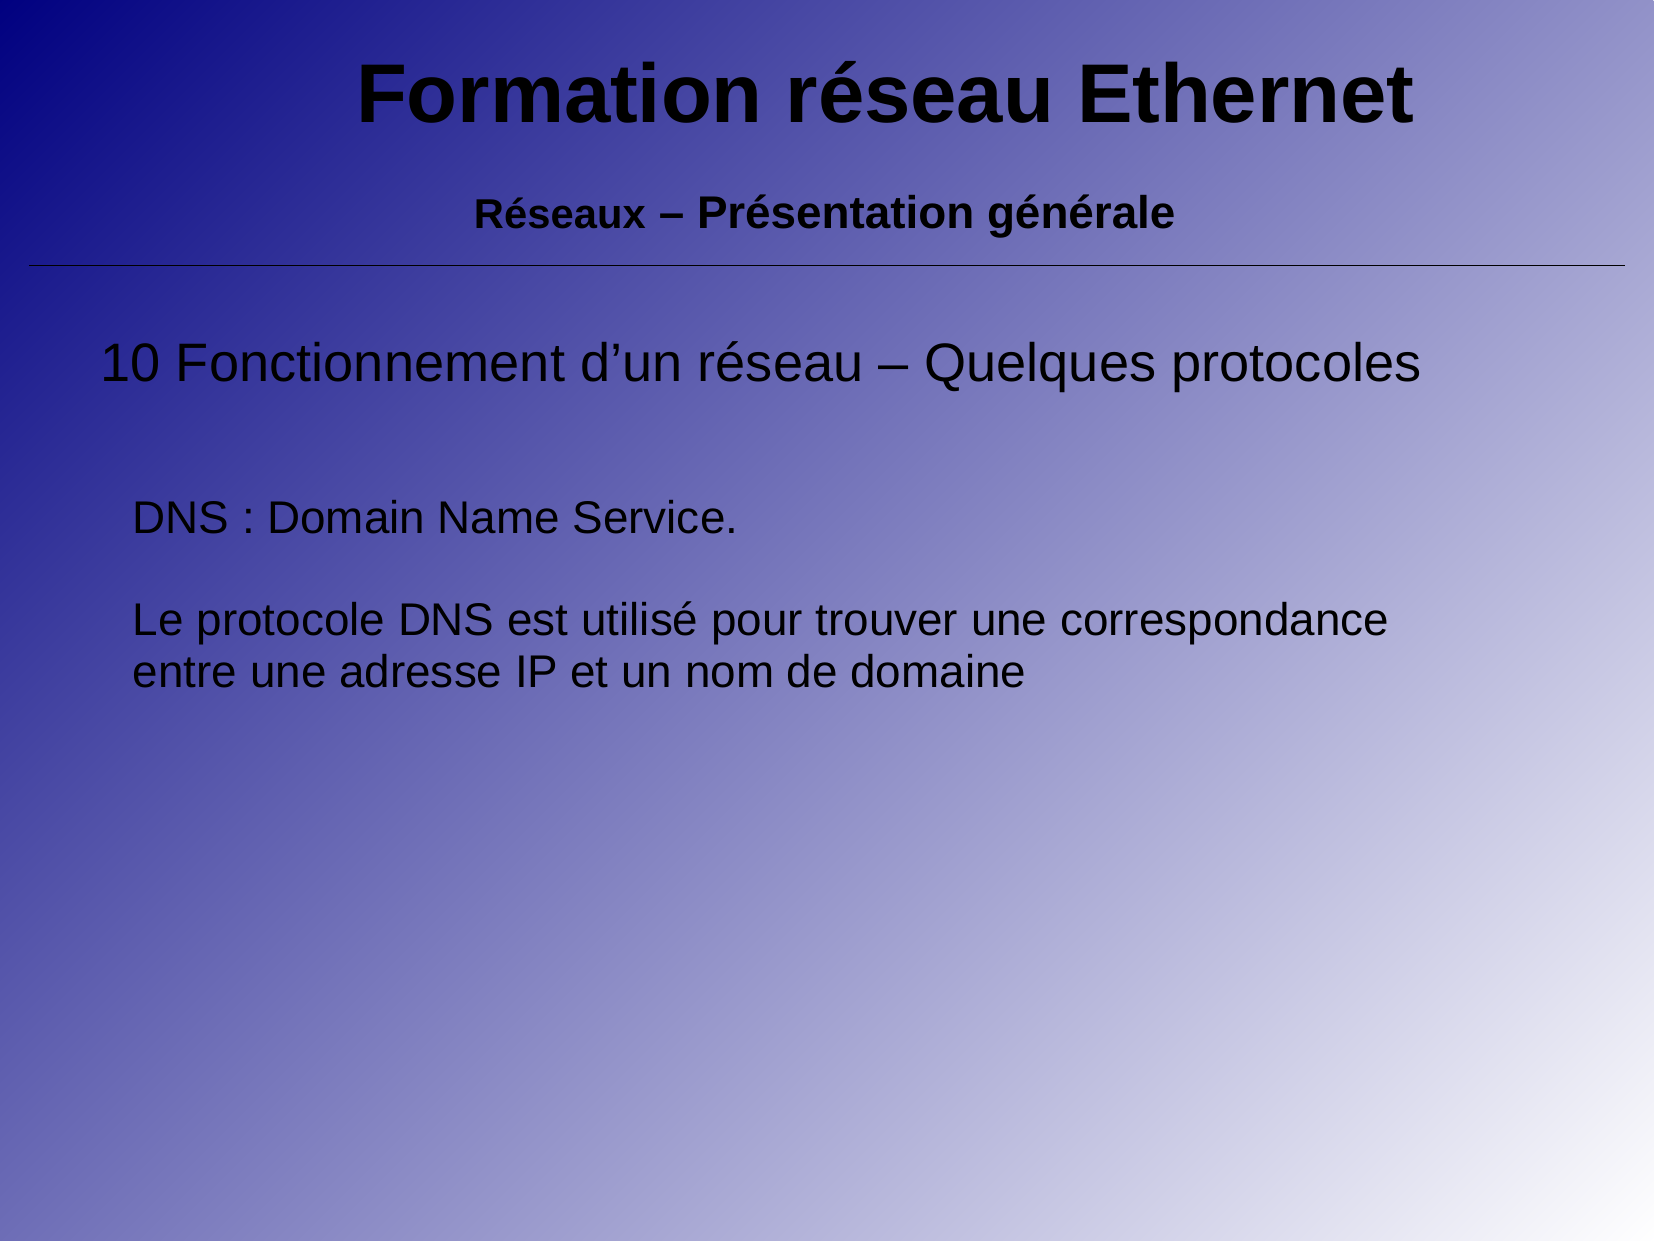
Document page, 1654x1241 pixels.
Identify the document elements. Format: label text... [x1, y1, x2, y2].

text_box Formation réseau Ethernet [324, 39, 1447, 148]
text_box Réseaux – Présentation générale [29, 266, 1621, 354]
text_box DNS : Domain Name Service. Le protocole DNS est utilisé pour trouver une correspondance entre une adresse IP et un nom de domaine [118, 484, 1418, 704]
text_box Réseaux – Présentation générale [29, 177, 1621, 265]
text_box 10 Fonctionnement d’un réseau – Quelques protocoles [85, 324, 1439, 401]
